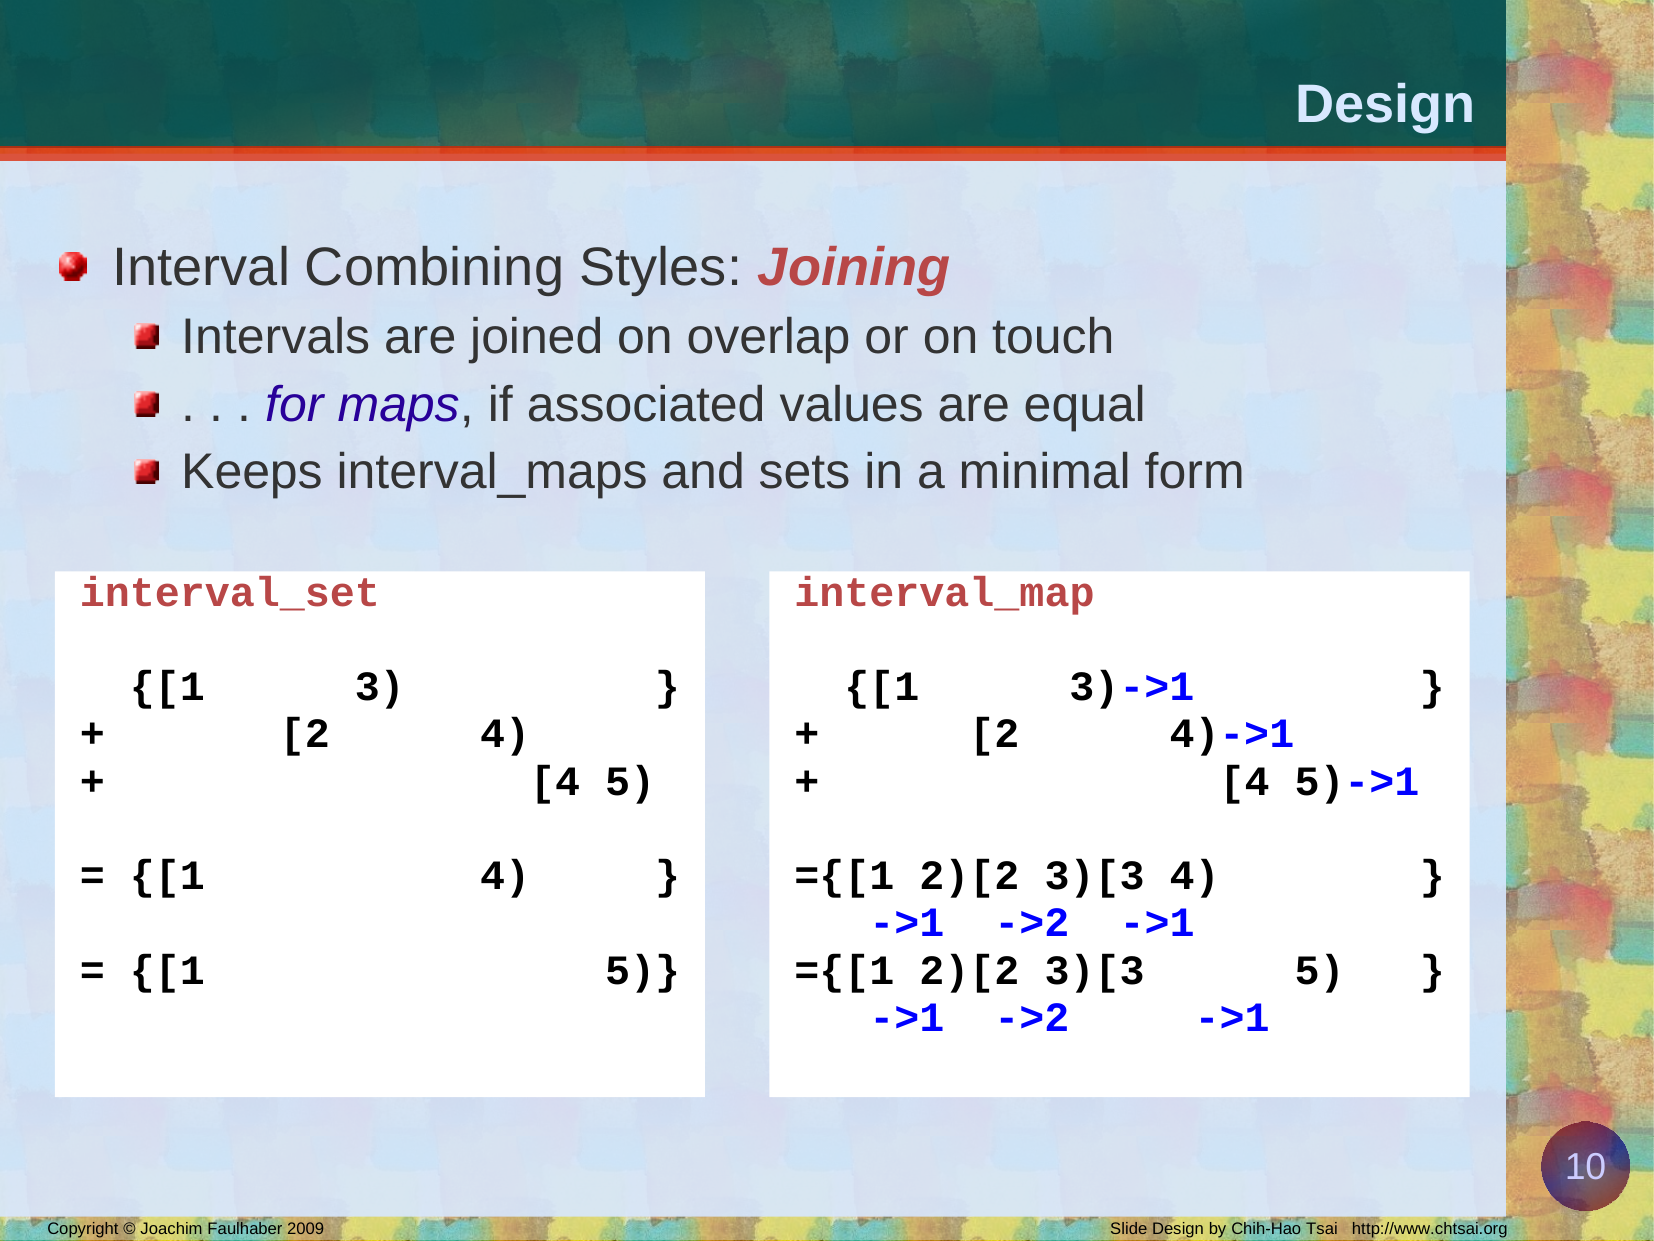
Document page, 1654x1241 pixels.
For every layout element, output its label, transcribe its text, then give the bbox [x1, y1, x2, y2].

title Design [29, 59, 1477, 148]
list Interval Combining Styles: Joining Intervals are joined on overlap or on touch . . . for maps, if associated values are equal Keeps interval_maps and sets in a minimal form [59, 236, 1418, 577]
text_box interval_map {[1 3)->1 } + [2 4)->1 + [4 5)->1 ={[1 2)[2 3)[3 4) } ->1 ->2 ->1 ={[1 2)[2 3)[3 5) } ->1 ->2 ->1 [769, 571, 1470, 1098]
text_box interval_set {[1 3) } + [2 4) + [4 5) = {[1 4) } = {[1 5)} [54, 571, 705, 1098]
